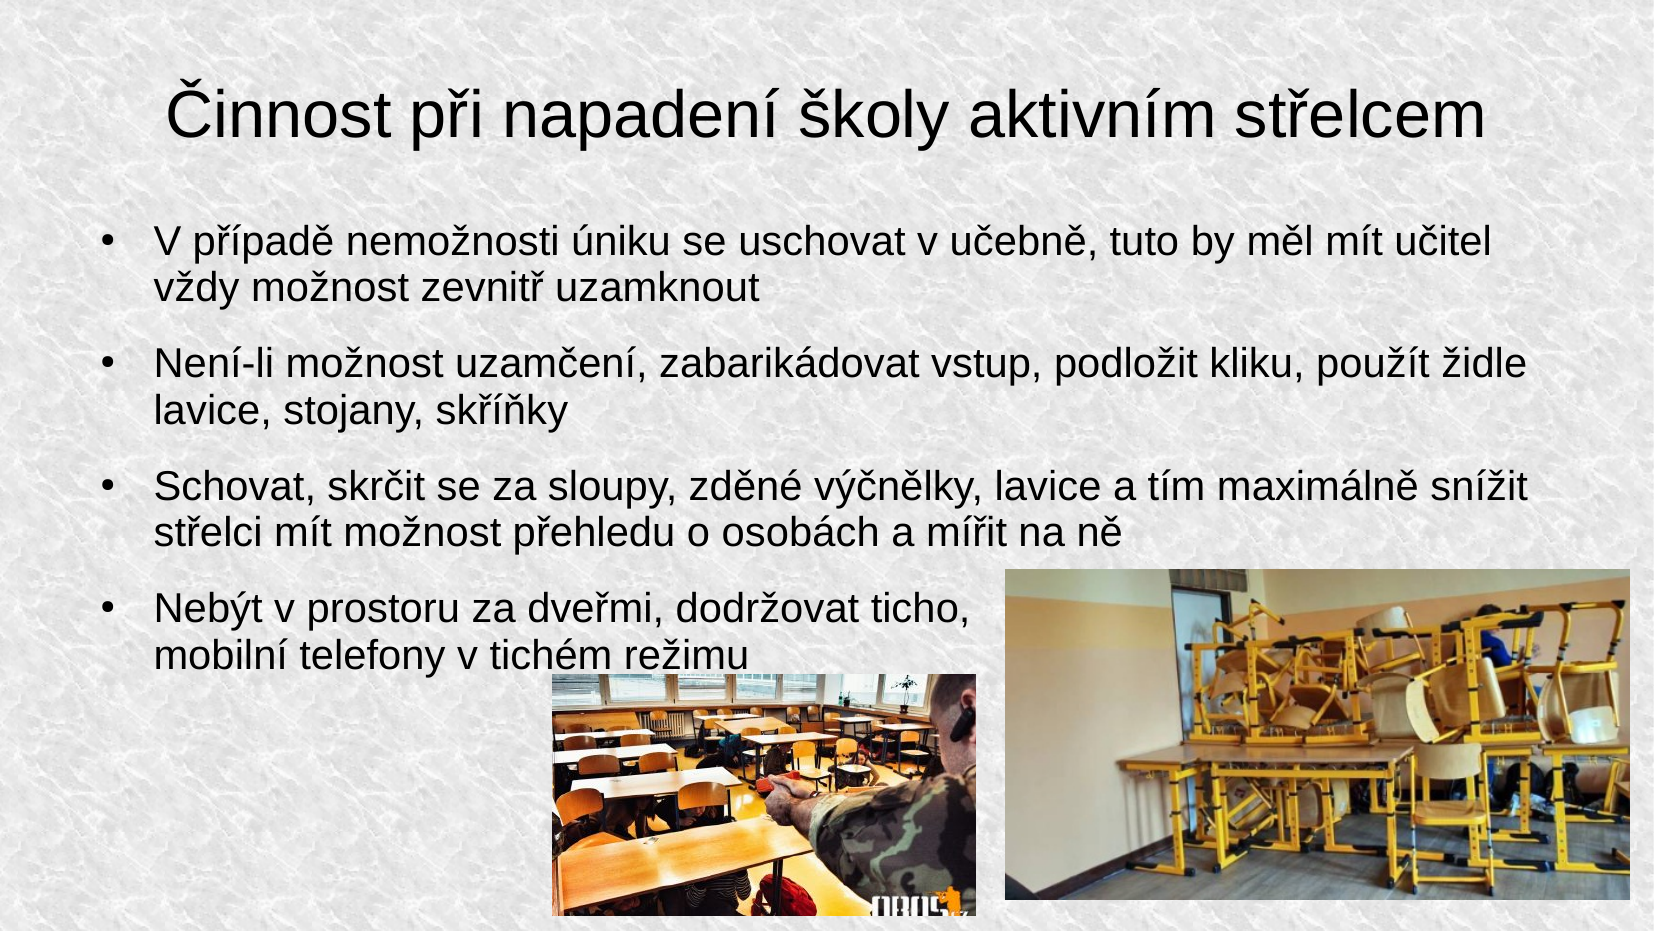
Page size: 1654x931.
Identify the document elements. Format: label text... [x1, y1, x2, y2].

picture [0, 0, 1654, 931]
title Činnost při napadení školy aktivním střelcem [82, 37, 1571, 193]
list V případě nemožnosti úniku se uschovat v učebně, tuto by měl mít učitel vždy možnost zevnitř uzamknout Není-li možnost uzamčení, zabarikádovat vstup, podložit kliku, použít židle lavice, stojany, skříňky Schovat, skrčit se za sloupy, zděné výčnělky, lavice a tím maximálně snížit střelci mít možnost přehledu o osobách a mířit na ně Nebýt v prostoru za dveřmi, dodržovat ticho, mít mobilní telefony v tichém režimu [82, 217, 1571, 758]
